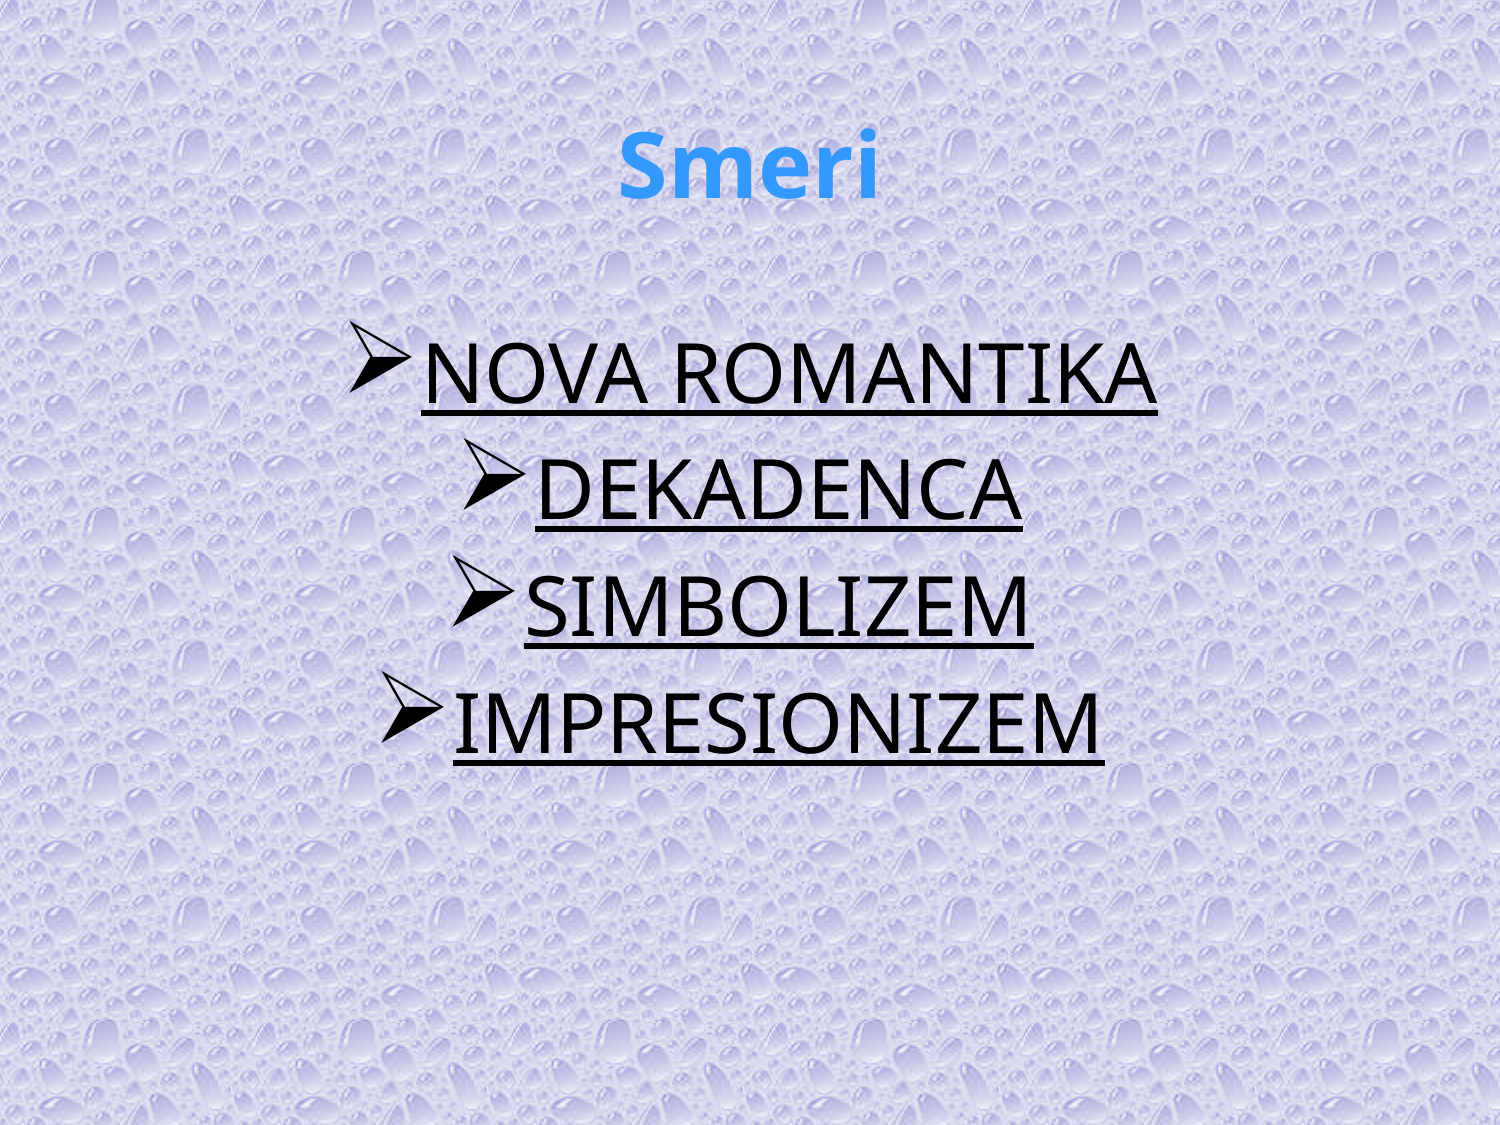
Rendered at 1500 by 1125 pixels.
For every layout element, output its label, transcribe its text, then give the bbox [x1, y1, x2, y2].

picture [0, 0, 1500, 1125]
list NOVA ROMANTIKA DEKADENCA SIMBOLIZEM IMPRESIONIZEM [75, 312, 1425, 988]
title Smeri [75, 47, 1425, 275]
